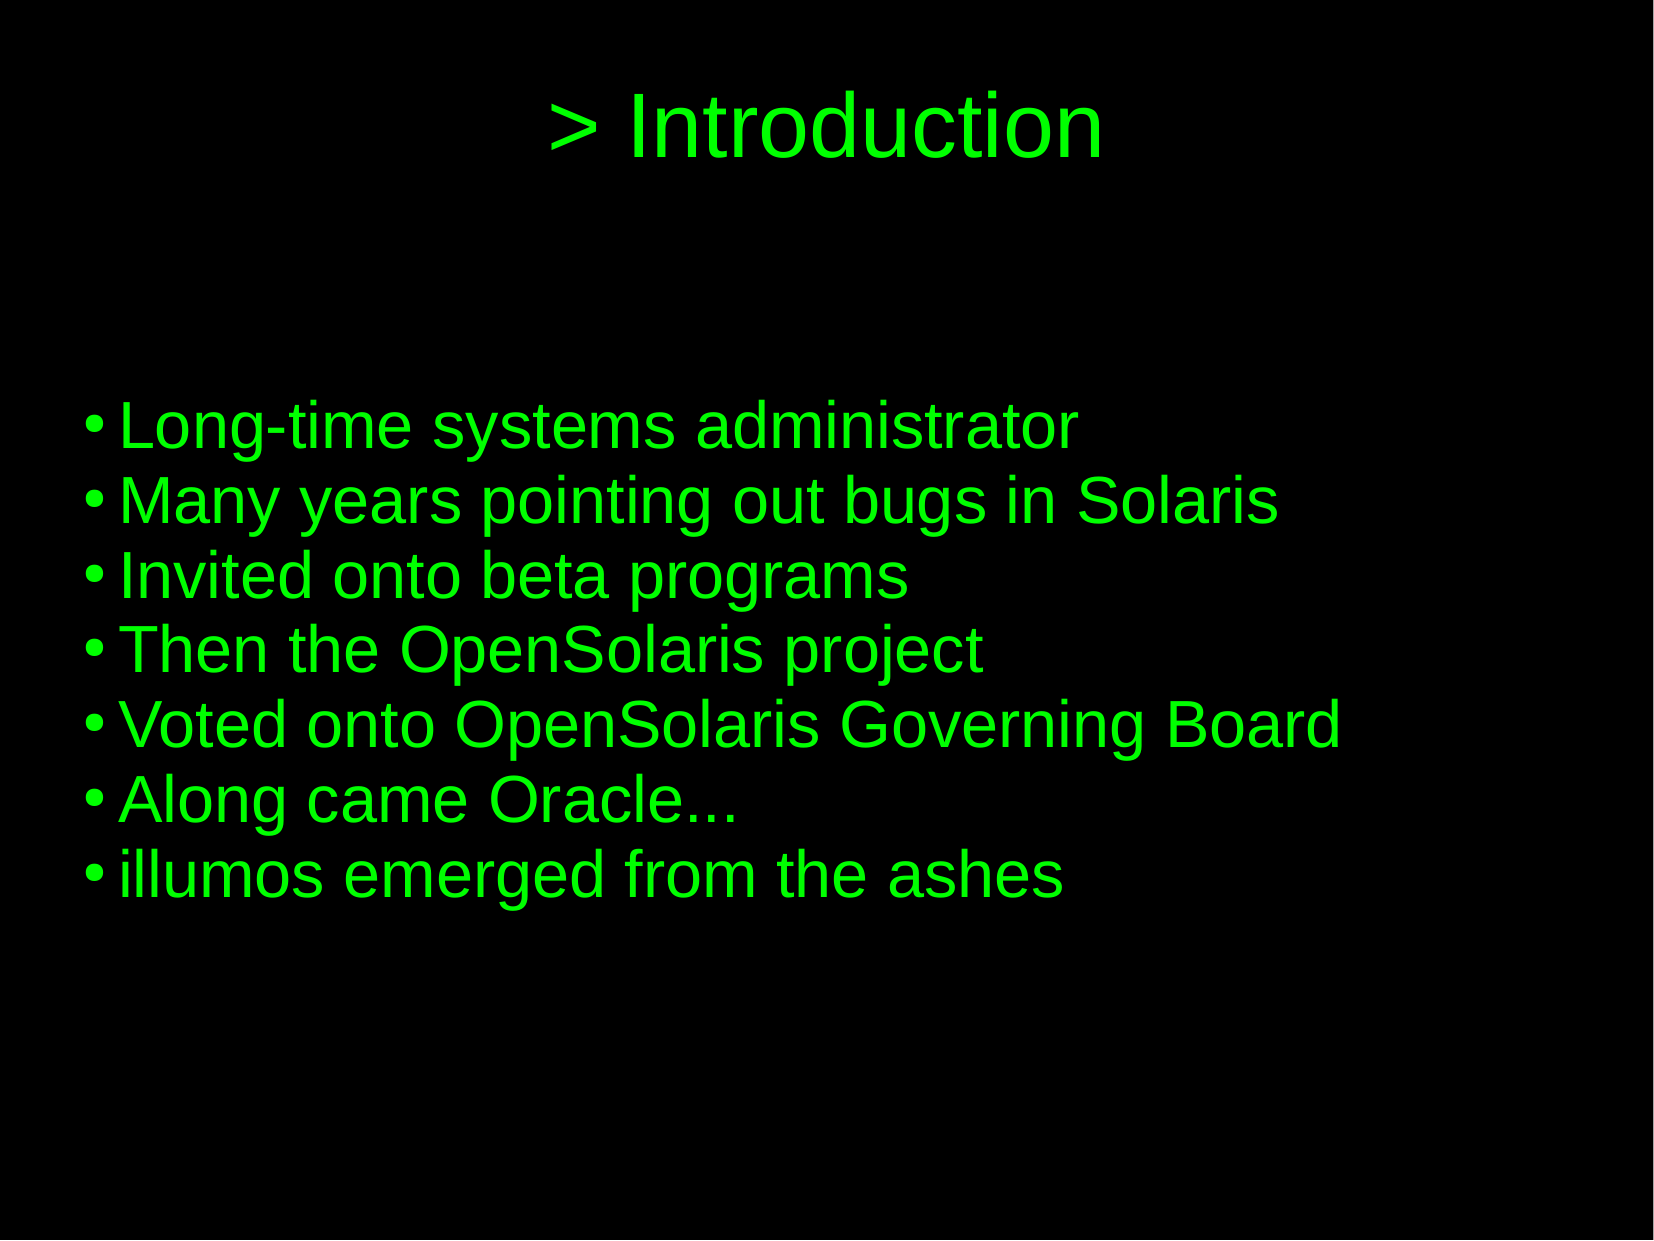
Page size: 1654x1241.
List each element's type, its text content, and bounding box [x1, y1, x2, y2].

title > Introduction [389, 47, 1264, 205]
subtitle Long-time systems administrator Many years pointing out bugs in Solaris Invited onto beta programs Then the OpenSolaris project Voted onto OpenSolaris Governing Board Along came Oracle... illumos emerged from the ashes [82, 290, 1571, 1010]
